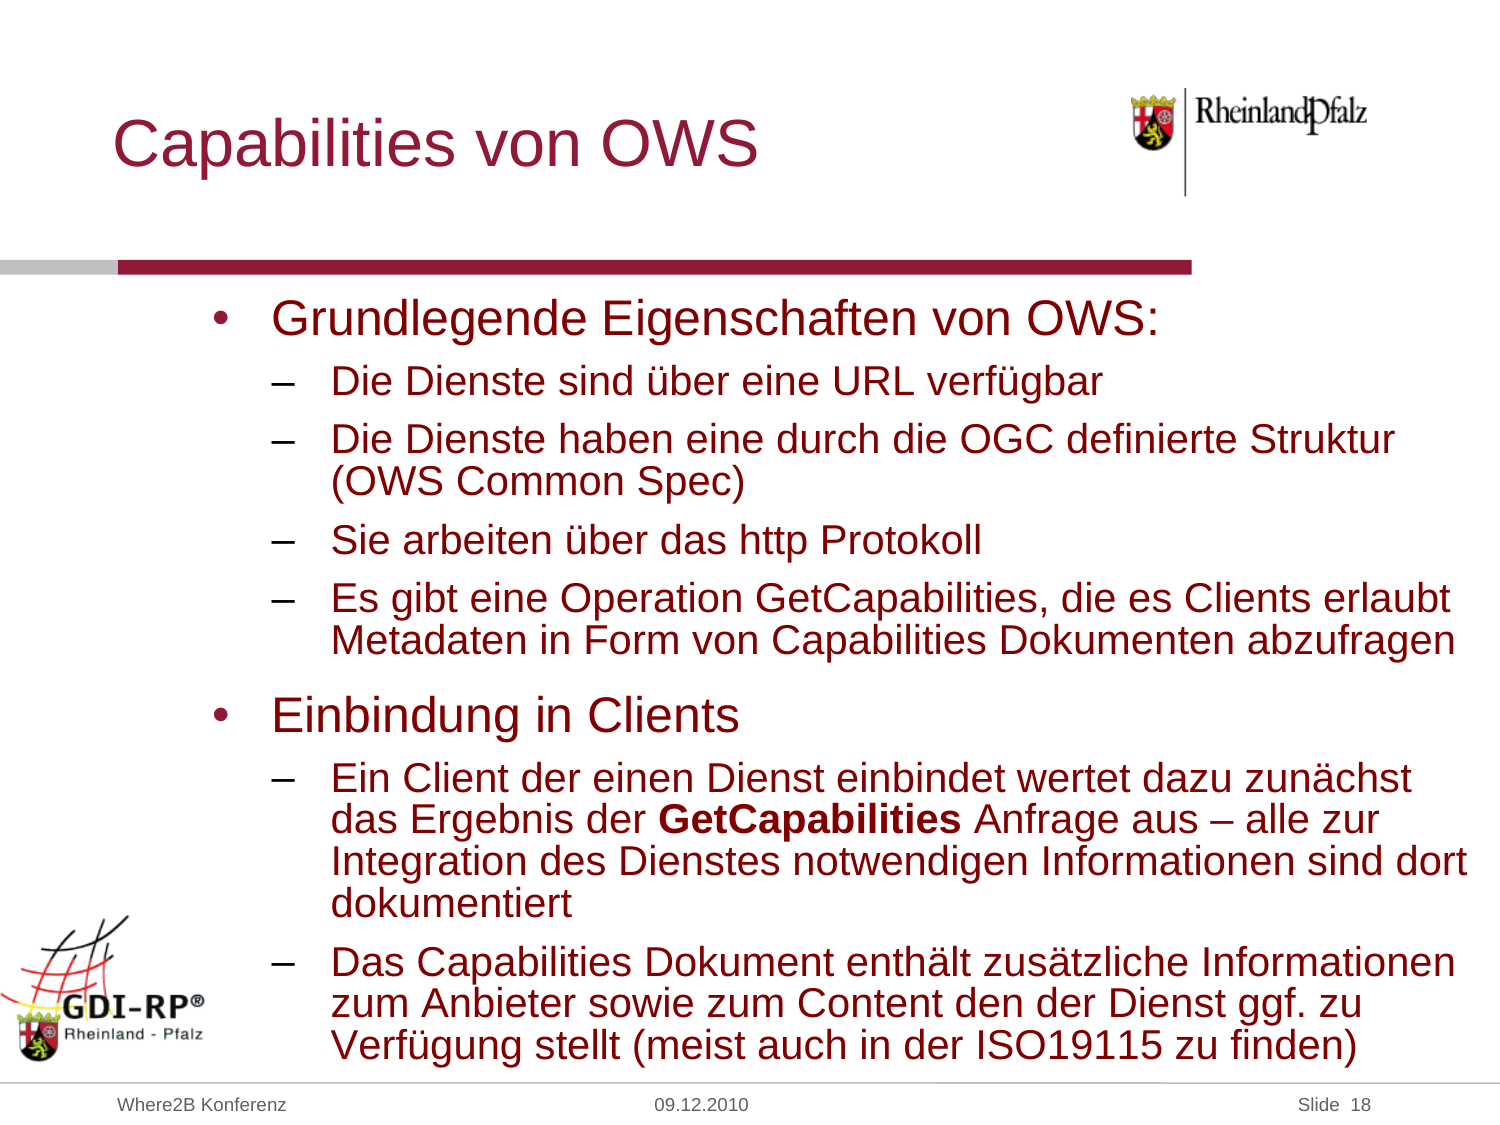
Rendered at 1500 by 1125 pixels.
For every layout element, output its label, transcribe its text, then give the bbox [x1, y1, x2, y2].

picture [0, 915, 207, 1063]
list Grundlegende Eigenschaften von OWS: Die Dienste sind über eine URL verfügbar Die Dienste haben eine durch die OGC definierte Struktur (OWS Common Spec) Sie arbeiten über das http Protokoll Es gibt eine Operation GetCapabilities, die es Clients erlaubt Metadaten in Form von Capabilities Dokumenten abzufragen Einbindung in Clients Ein Client der einen Dienst einbindet wertet dazu zunächst das Ergebnis der GetCapabilities Anfrage aus – alle zur Integration des Dienstes notwendigen Informationen sind dort dokumentiert Das Capabilities Dokument enthält zusätzliche Informationen zum Anbieter sowie zum Content den der Dienst ggf. zu Verfügung stellt (meist auch in der ISO19115 zu finden) [212, 295, 1477, 1125]
title Capabilities von OWS [112, 63, 1071, 224]
picture [1131, 88, 1447, 198]
